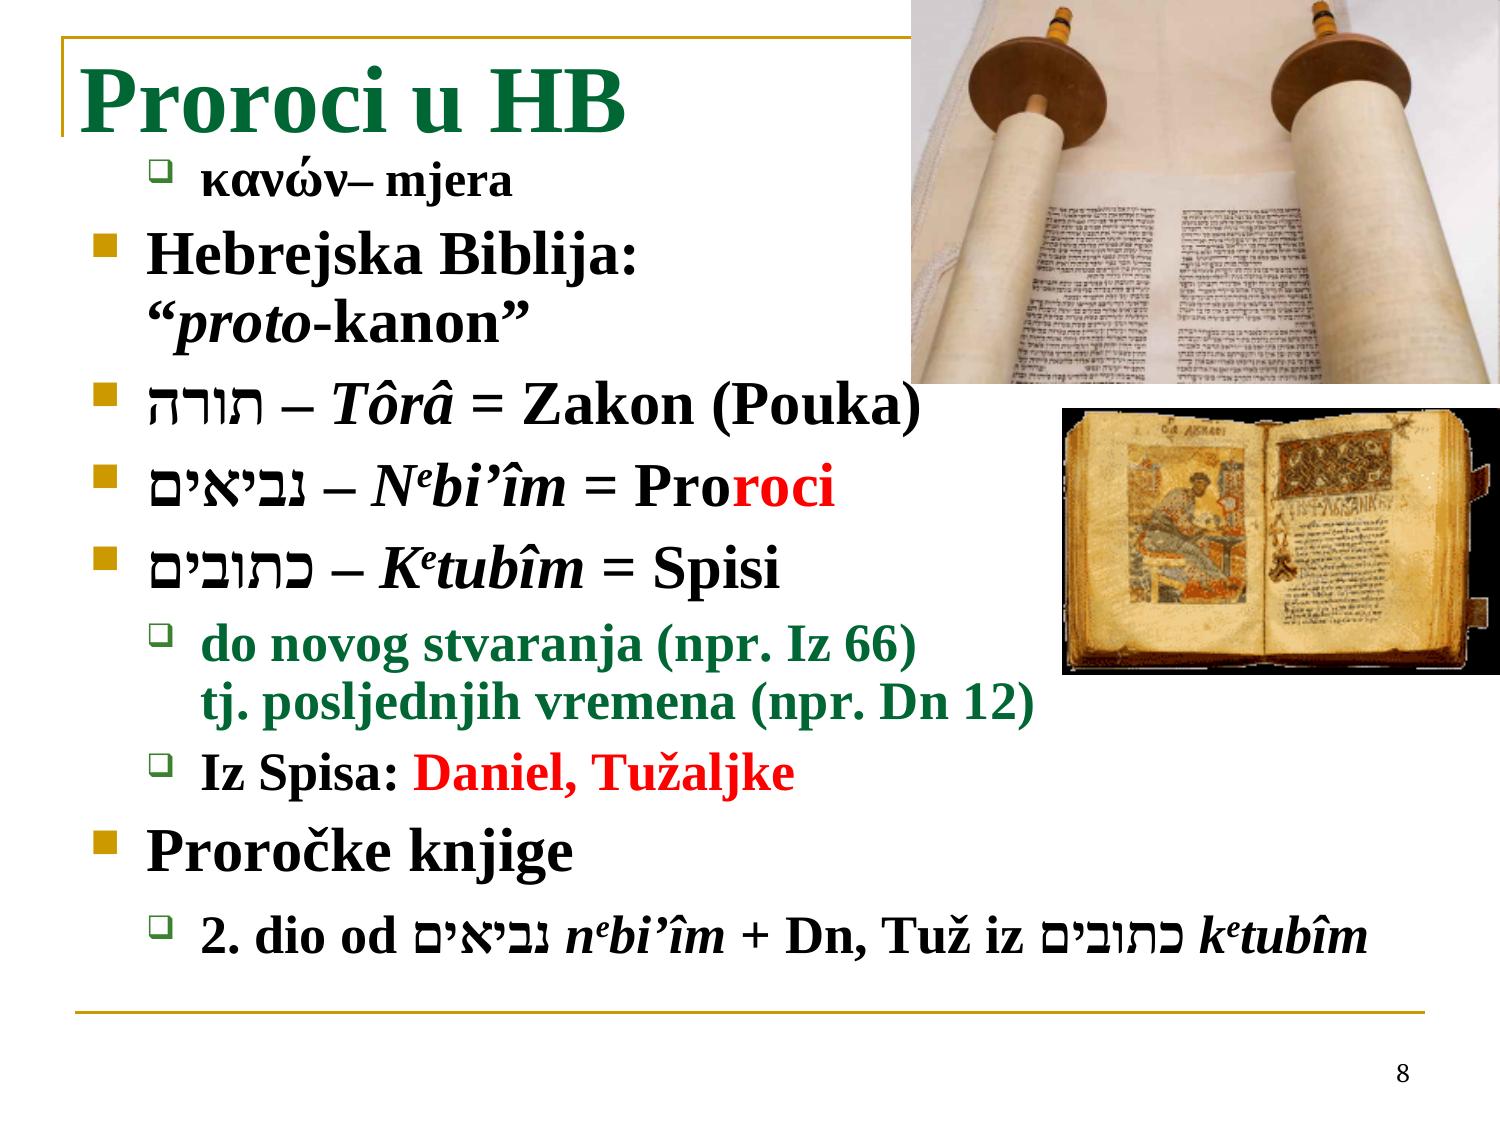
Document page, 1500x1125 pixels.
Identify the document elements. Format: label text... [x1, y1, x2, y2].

title Proroci u HB [64, 29, 911, 130]
list κανών– mjera Hebrejska Biblija: “proto-kanon” תורה – Tôrâ = Zakon (Pouka) נביאים – Nebi’îm = Proroci כתובים – Ketubîm = Spisi do novog stvaranja (npr. Iz 66) tj. posljednjih vremena (npr. Dn 12) Iz Spisa: Daniel, Tužaljke Proročke knjige 2. dio od נביאים nebi’îm + Dn, Tuž iz כתובים ketubîm [75, 142, 1465, 1011]
picture [1062, 408, 1500, 675]
text_box <number> [1074, 1024, 1426, 1100]
picture [911, 0, 1500, 384]
